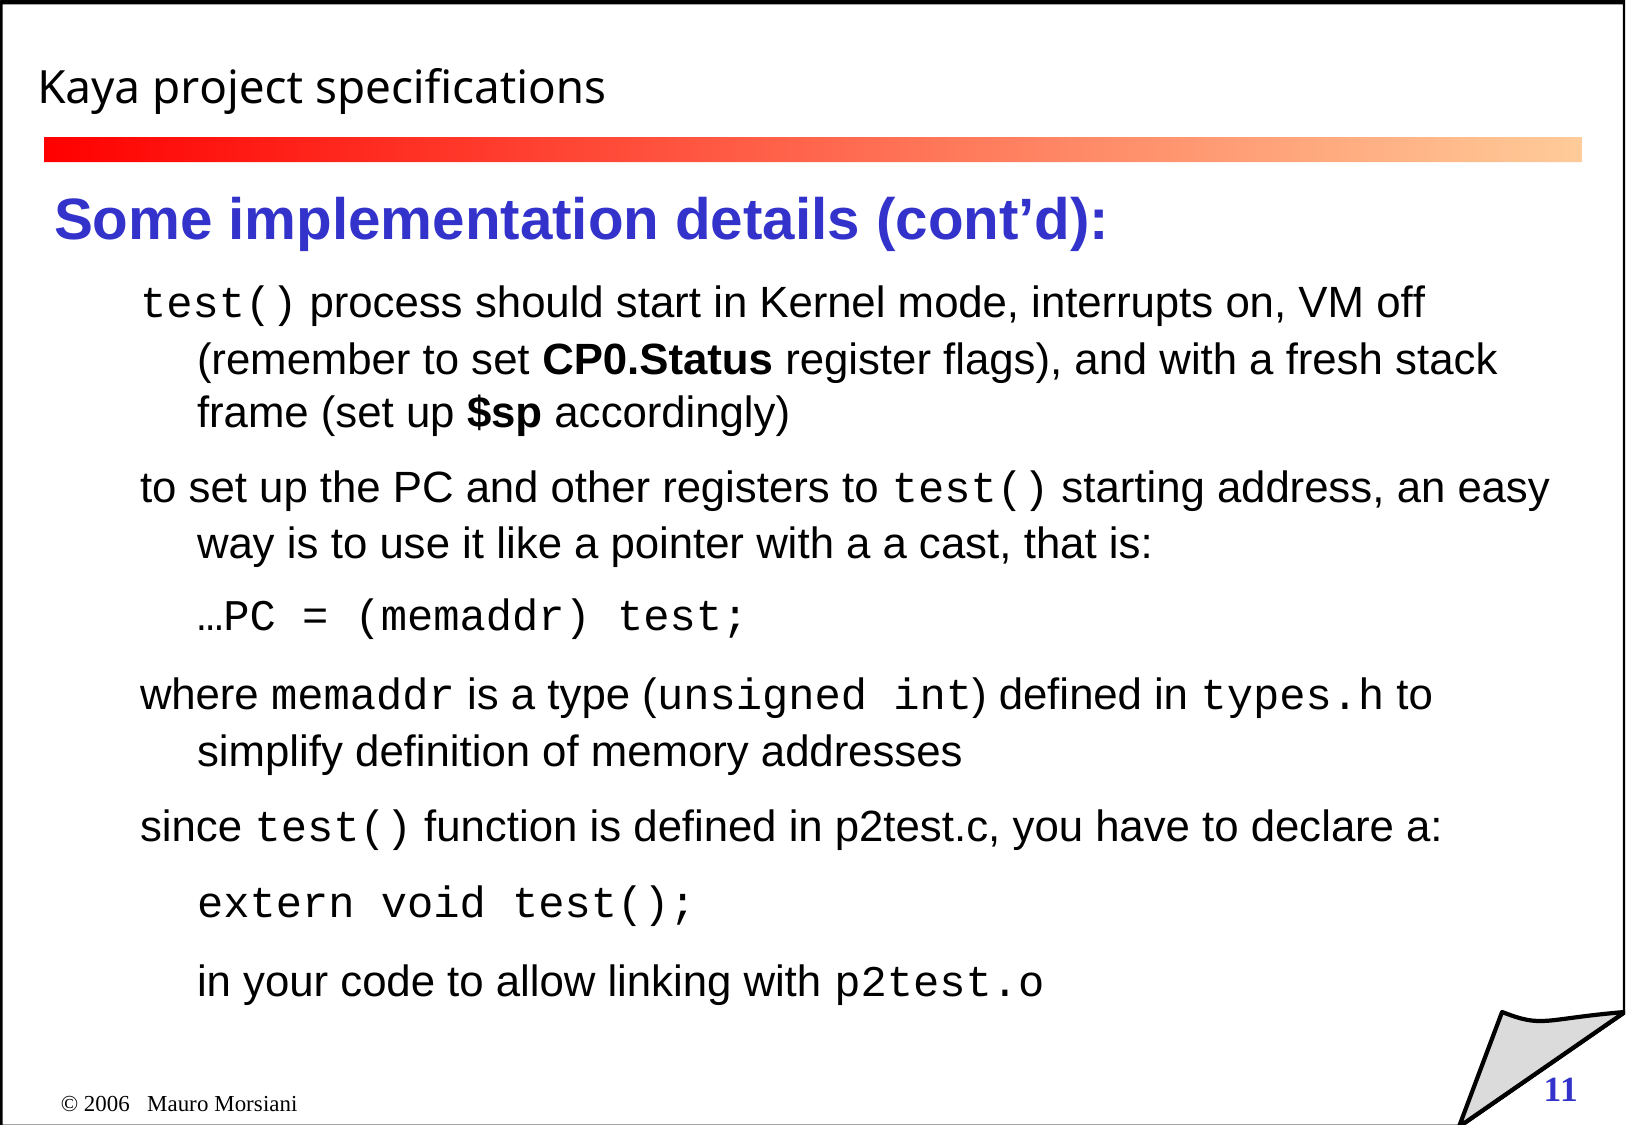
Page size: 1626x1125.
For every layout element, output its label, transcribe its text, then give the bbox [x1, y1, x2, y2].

list Some implementation details (cont’d): test() process should start in Kernel mode, interrupts on, VM off (remember to set CP0.Status register flags), and with a fresh stack frame (set up $sp accordingly) to set up the PC and other registers to test() starting address, an easy way is to use it like a pointer with a a cast, that is: …PC = (memaddr) test; where memaddr is a type (unsigned int) defined in types.h to simplify definition of memory addresses since test() function is defined in p2test.c, you have to declare a: extern void test(); in your code to allow linking with p2test.o [54, 187, 1571, 1124]
title Kaya project specifications [37, 44, 1588, 131]
